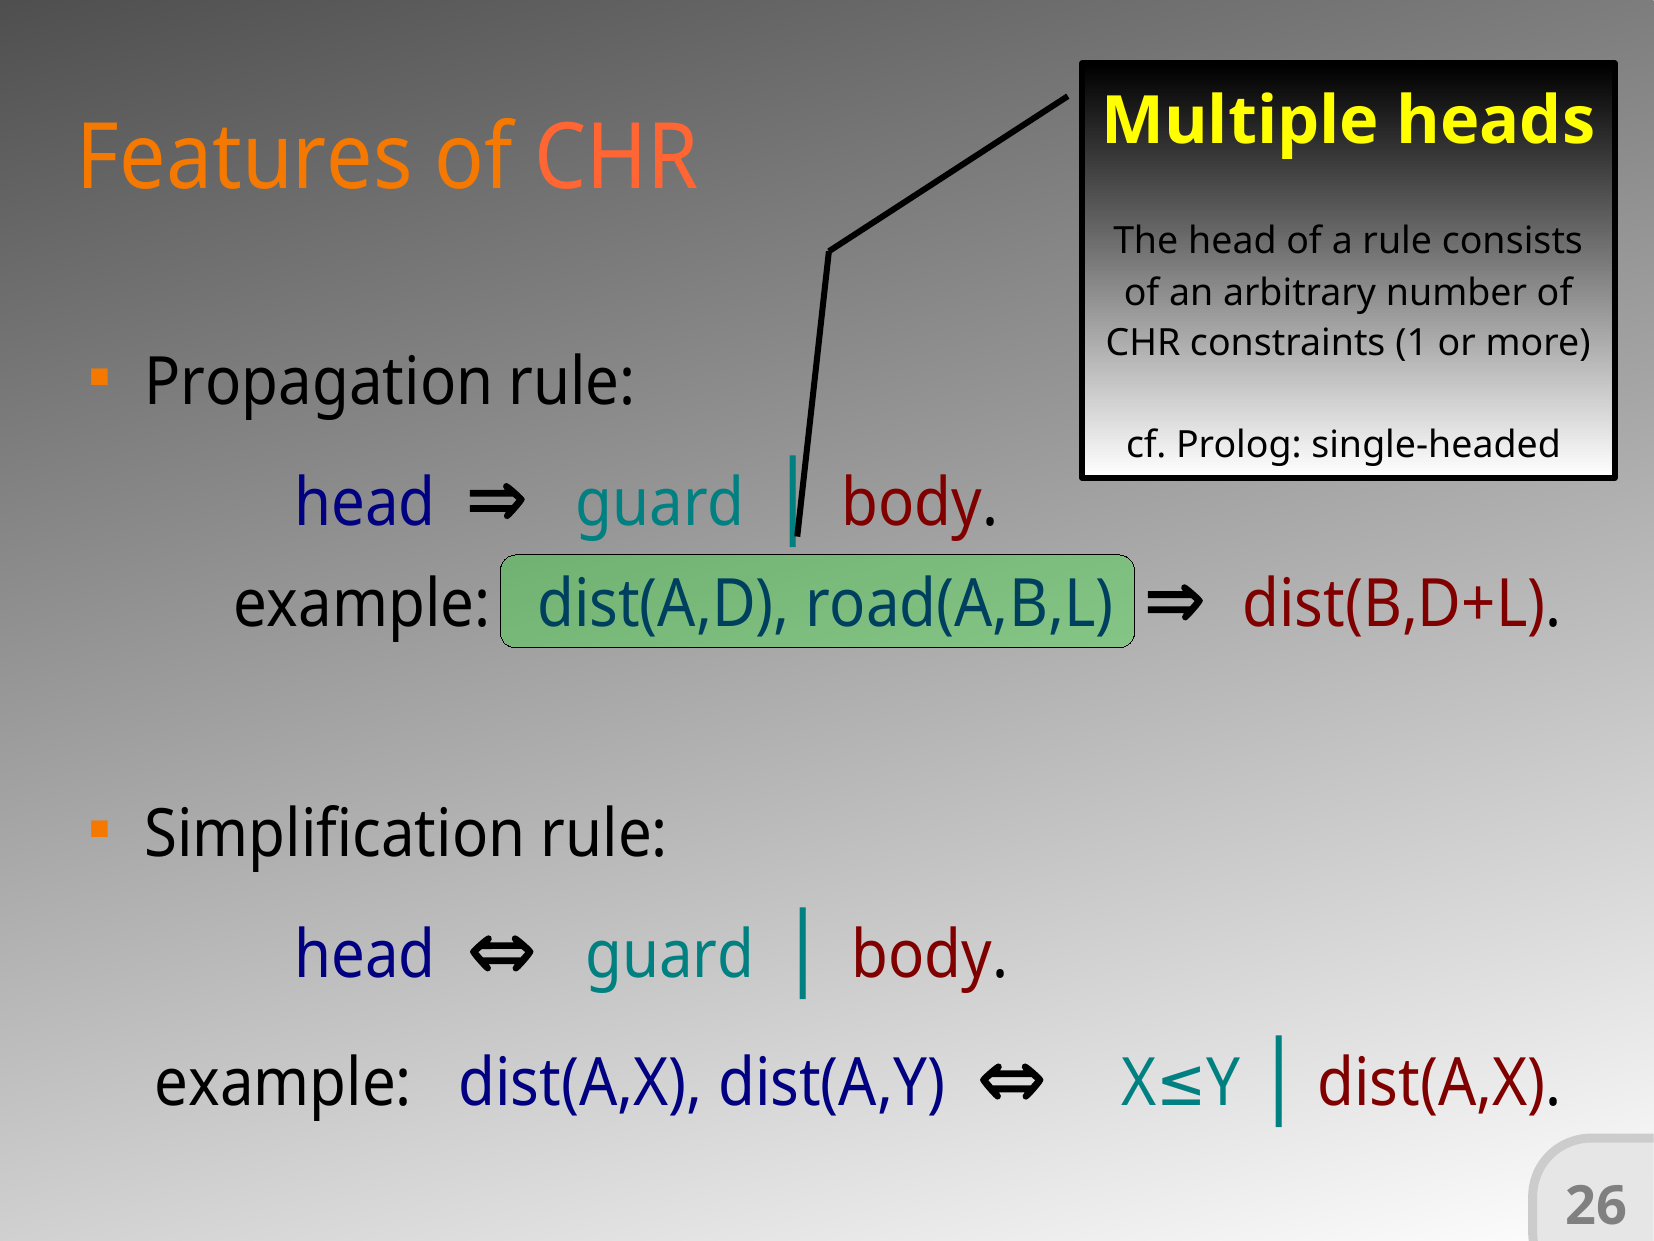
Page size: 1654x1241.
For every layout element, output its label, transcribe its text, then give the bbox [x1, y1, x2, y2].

list Propagation rule: head  guard | body. example: dist(A,D), road(A,B,L)  dist(B,D+L). Simplification rule: head  guard | body. example: dist(A,X), dist(A,Y)  X≤Y | dist(A,X). [73, 333, 1562, 1176]
text_box Multiple heads The head of a rule consists of an arbitrary number of CHR constraints (1 or more) cf. Prolog: single-headed [1082, 63, 1615, 478]
text_box [500, 554, 1135, 648]
title Features of CHR [76, 80, 832, 226]
